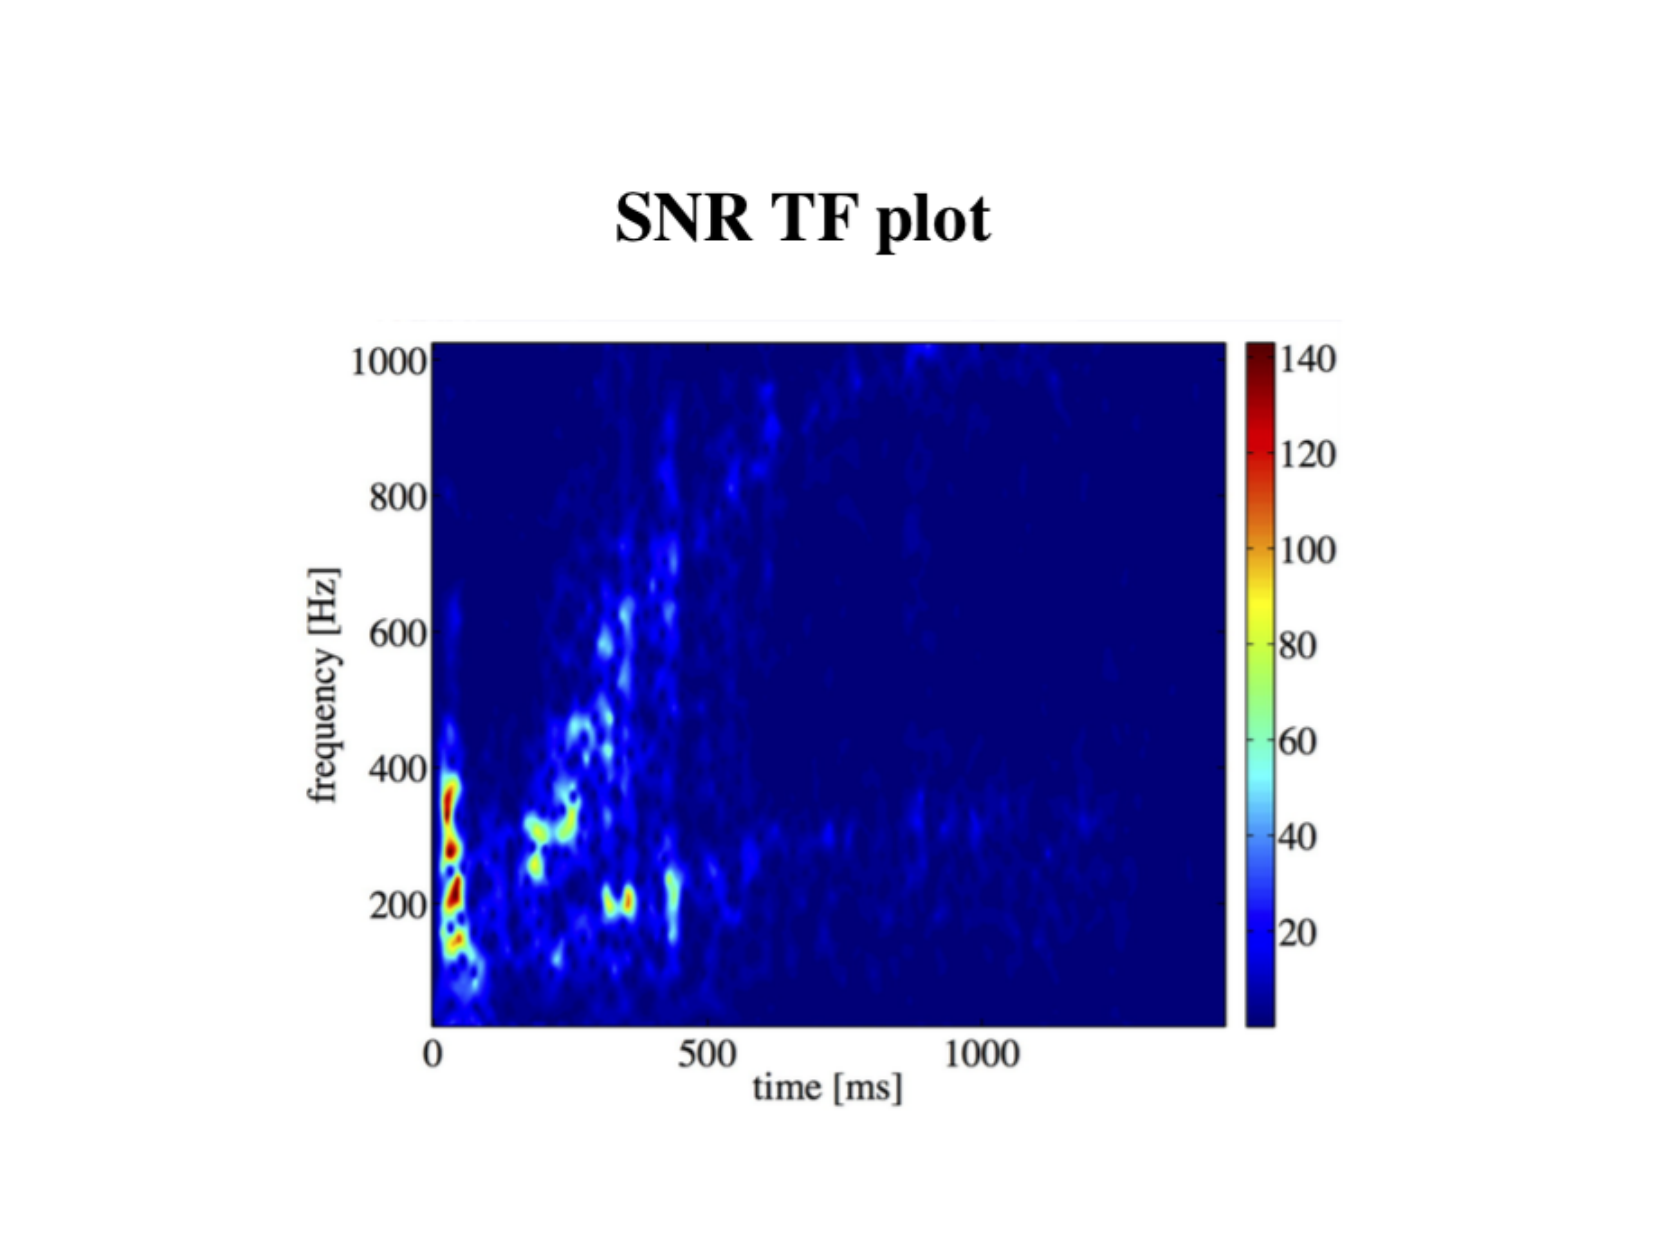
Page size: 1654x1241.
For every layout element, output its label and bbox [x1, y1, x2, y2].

picture [278, 165, 1382, 1134]
